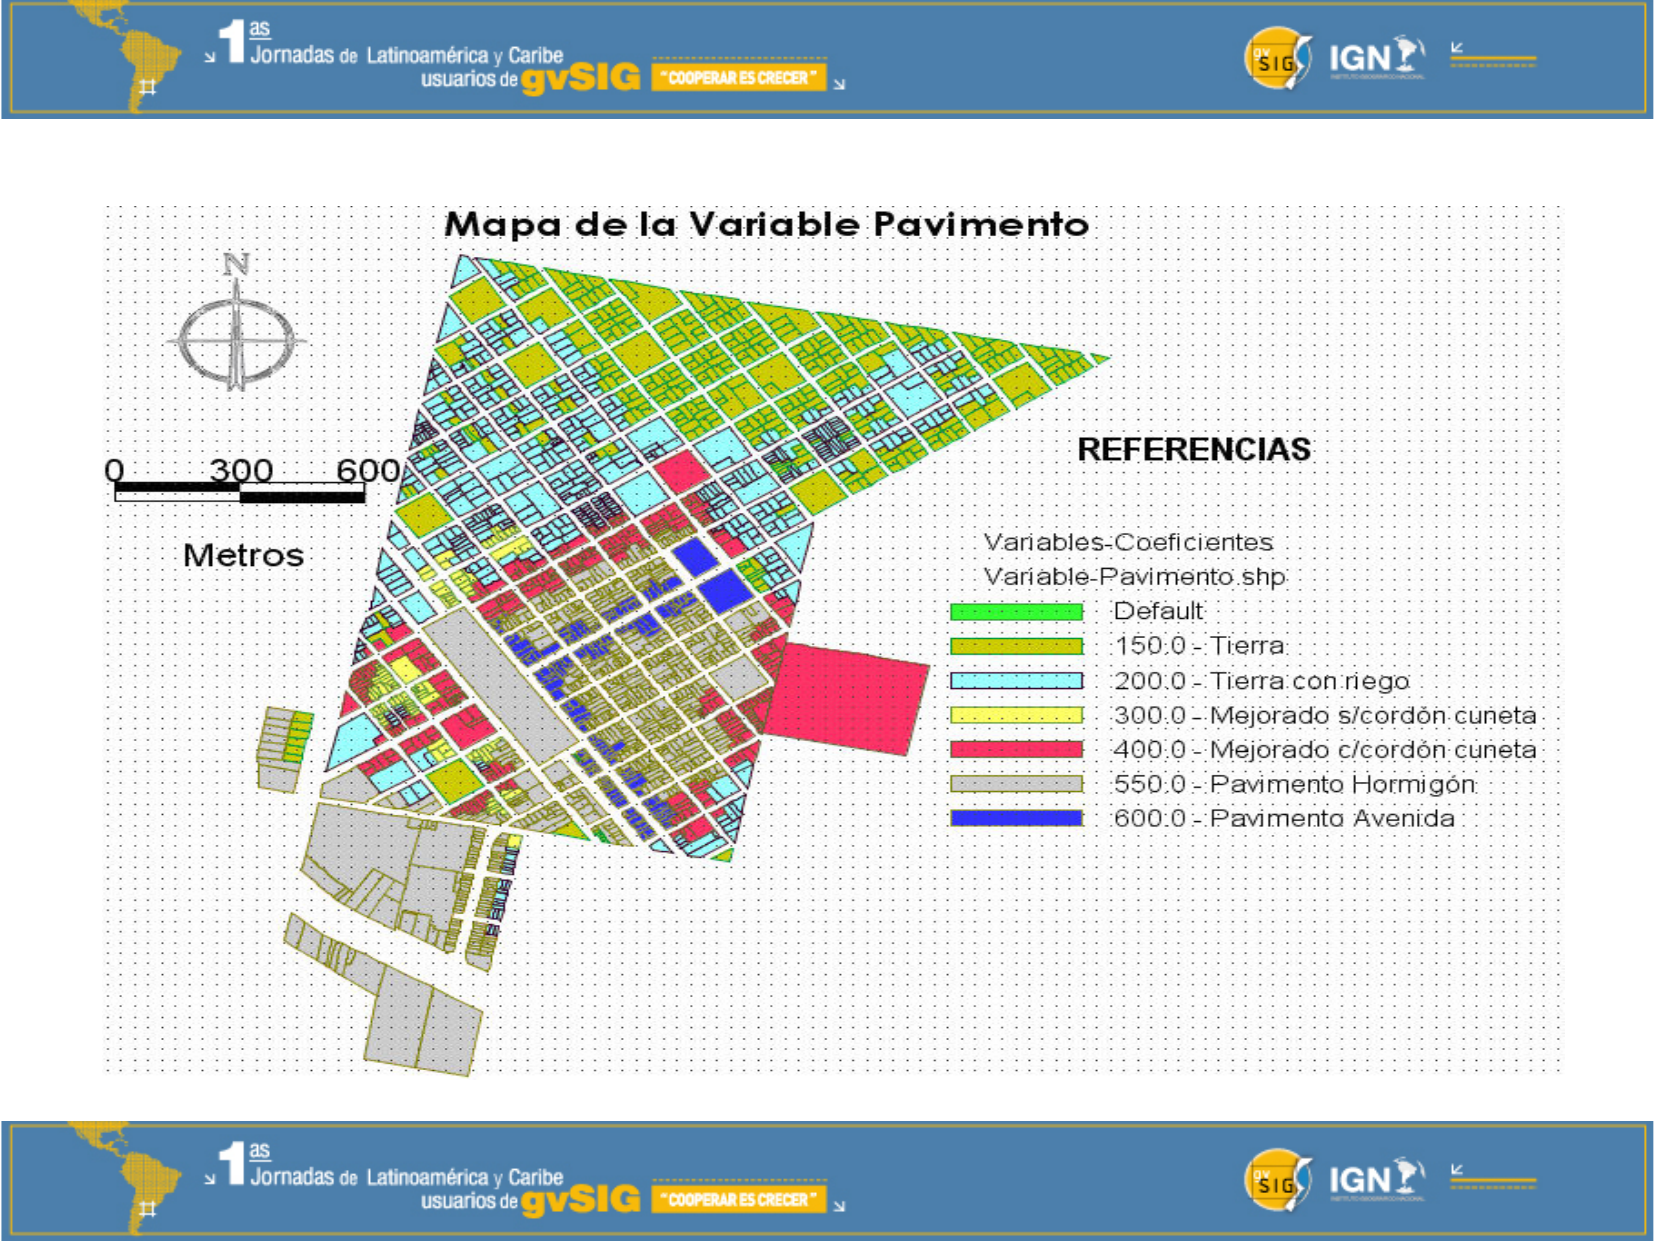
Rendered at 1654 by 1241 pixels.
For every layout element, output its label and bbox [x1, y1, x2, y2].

picture [0, 1121, 1654, 1241]
picture [0, 0, 1654, 119]
picture [102, 206, 1565, 1080]
